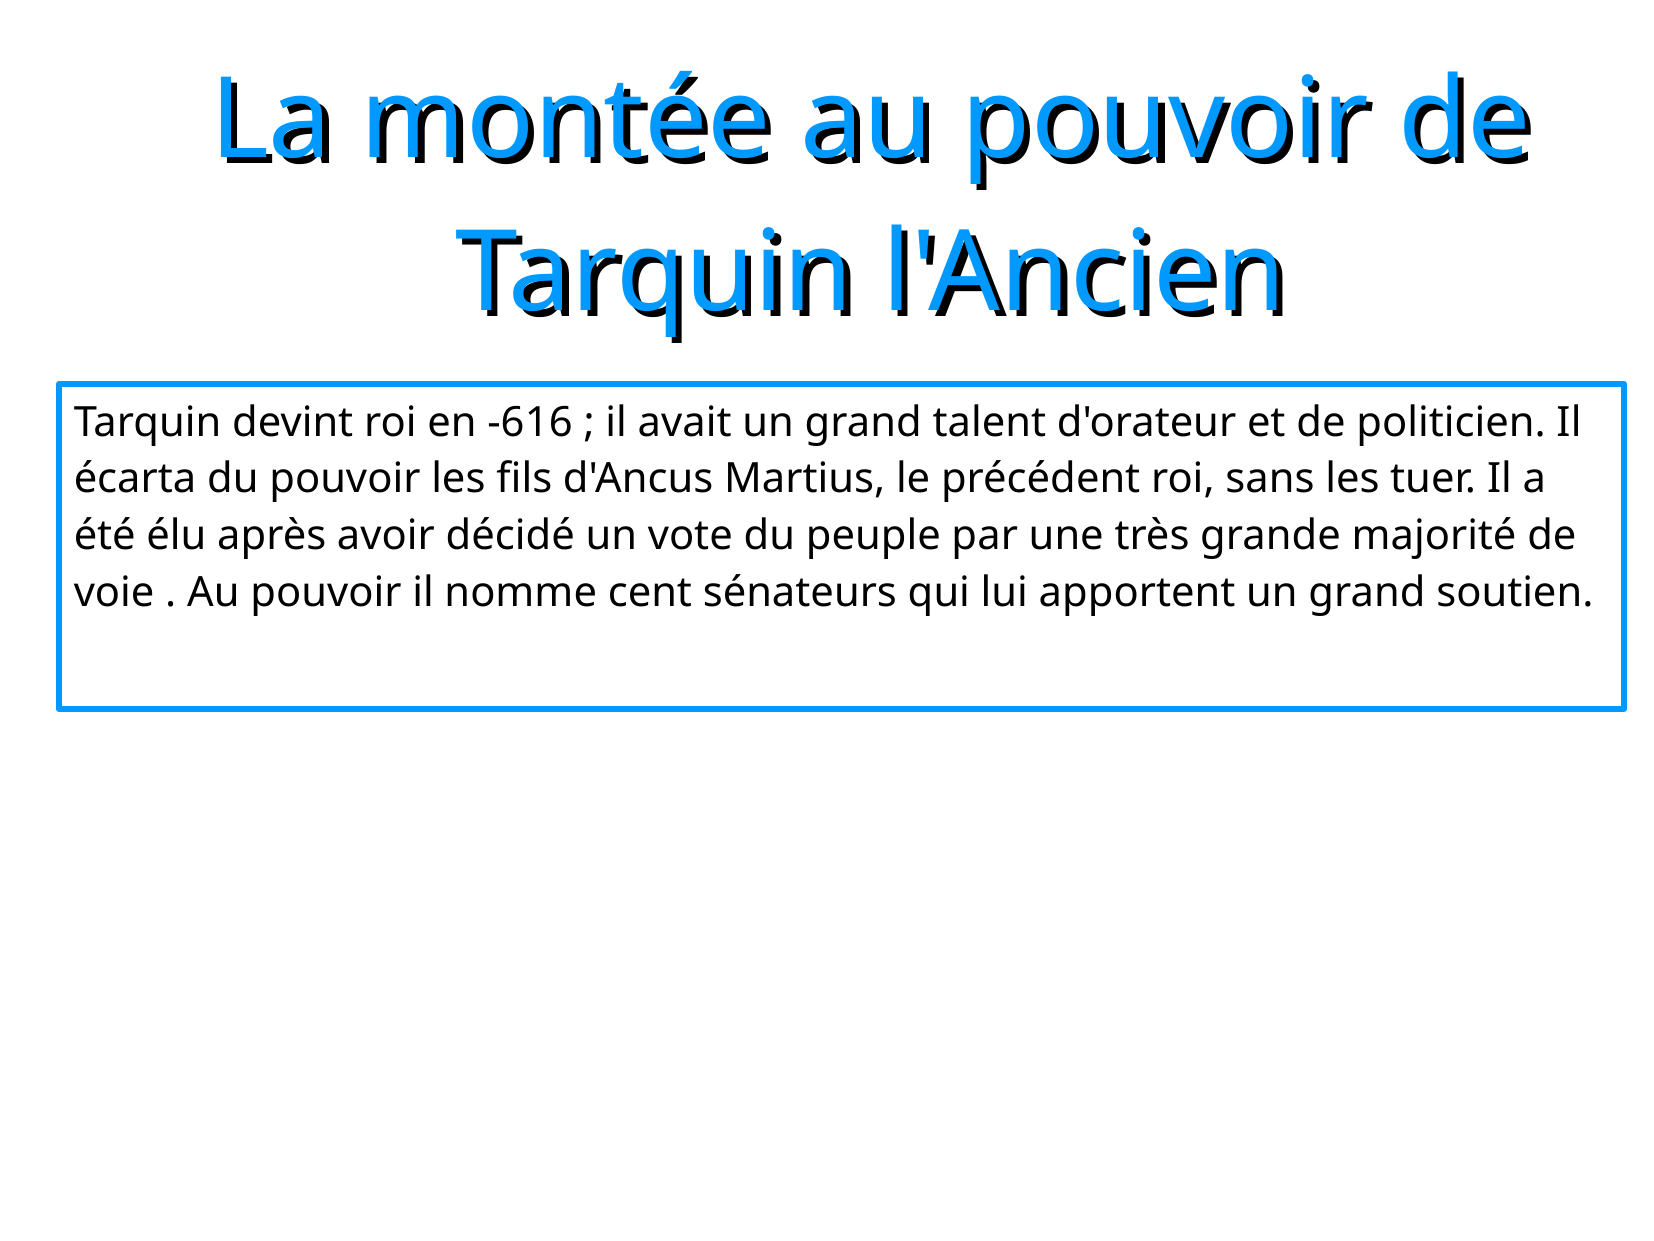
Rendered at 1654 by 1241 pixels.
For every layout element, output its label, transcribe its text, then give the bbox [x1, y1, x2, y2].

text_box Tarquin devint roi en -616 ; il avait un grand talent d'orateur et de politicien. Il écarta du pouvoir les fils d'Ancus Martius, le précédent roi, sans les tuer. Il a été élu après avoir décidé un vote du peuple par une très grande majorité de voie . Au pouvoir il nomme cent sénateurs qui lui apportent un grand soutien. [62, 387, 1621, 706]
text_box La montée au pouvoir de Tarquin l'Ancien [88, 29, 1654, 358]
